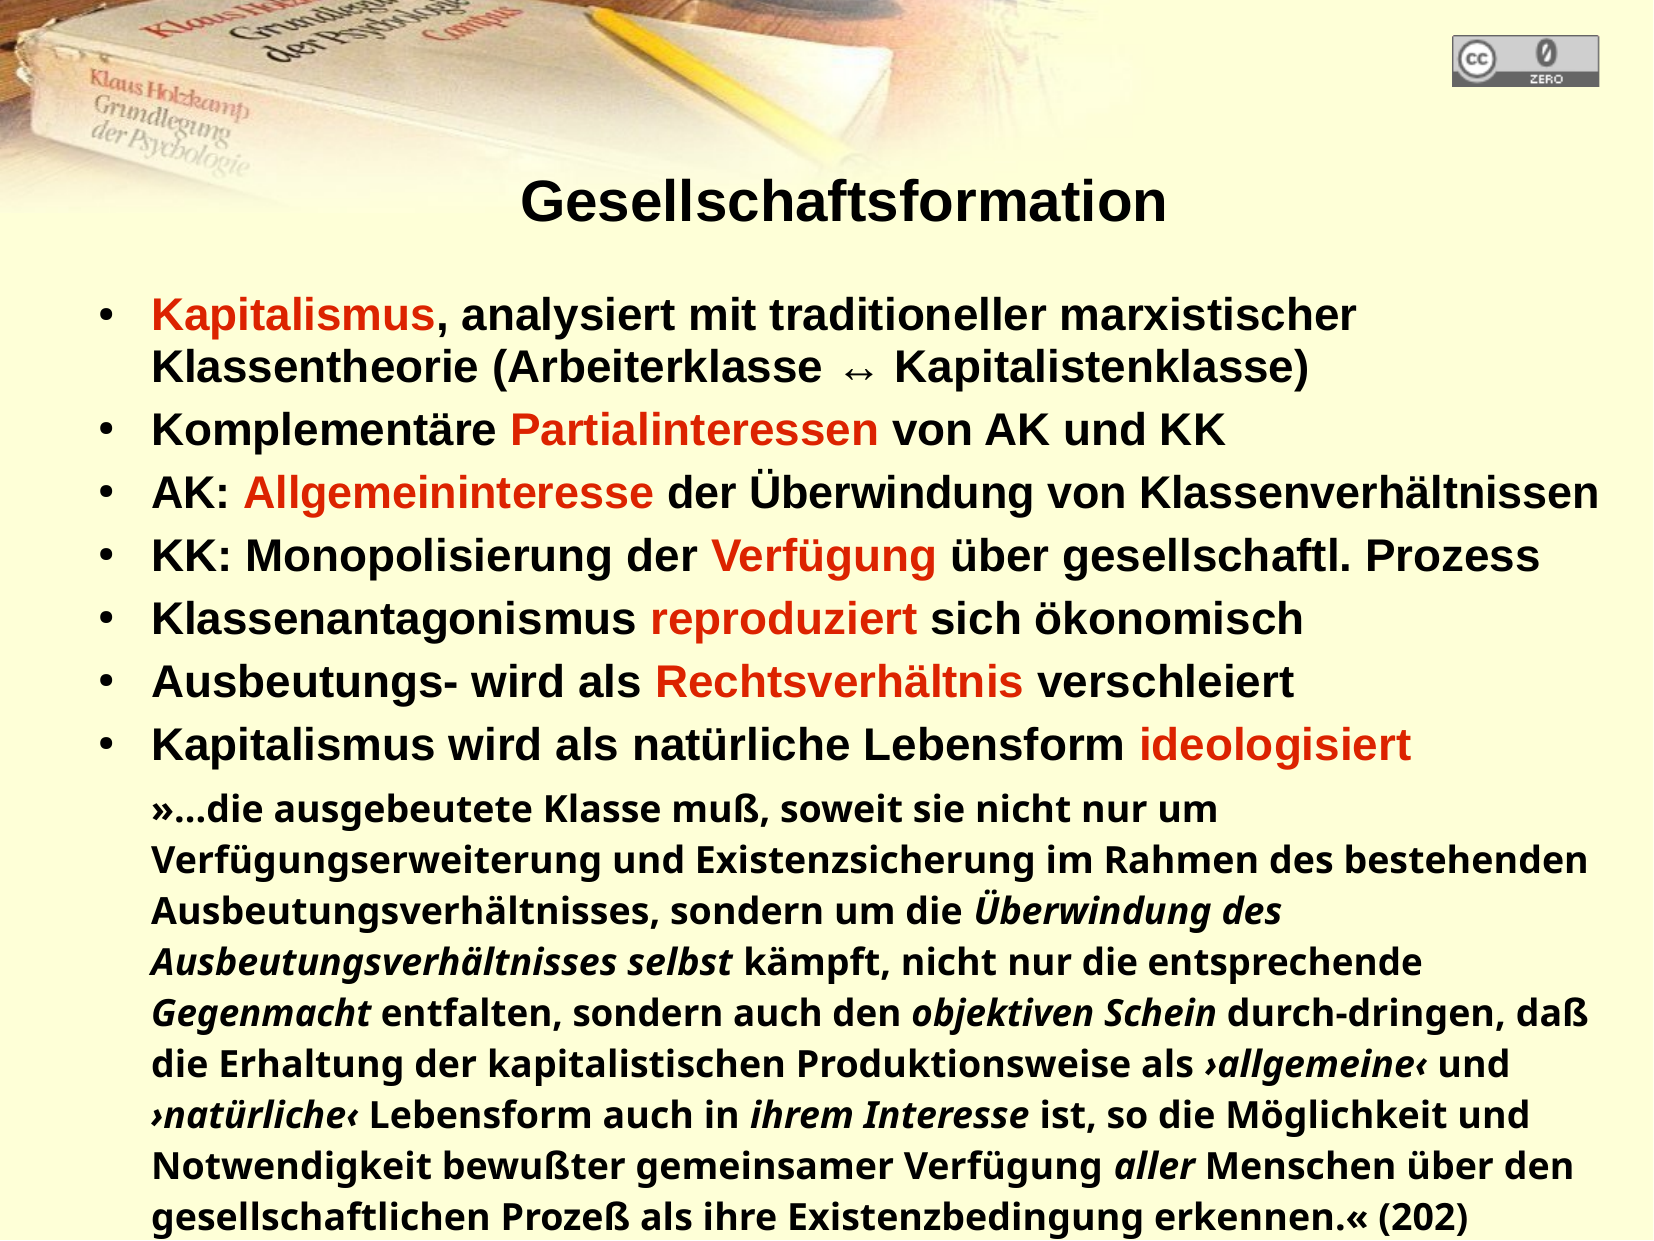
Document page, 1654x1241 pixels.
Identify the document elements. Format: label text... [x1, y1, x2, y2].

picture [0, 0, 1156, 213]
list Kapitalismus, analysiert mit traditioneller marxistischer Klassentheorie (Arbeiterklasse ↔ Kapitalistenklasse) Komplementäre Partialinteressen von AK und KK AK: Allgemeininteresse der Überwindung von Klassenverhältnissen KK: Monopolisierung der Verfügung über gesellschaftl. Prozess Klassenantagonismus reproduziert sich ökonomisch Ausbeutungs- wird als Rechtsverhältnis verschleiert Kapitalismus wird als natürliche Lebensform ideologisiert »...die ausgebeutete Klasse muß, soweit sie nicht nur um Verfügungserweiterung und Existenzsicherung im Rahmen des bestehenden Ausbeutungsverhältnisses, sondern um die Überwindung des Ausbeutungsverhältnisses selbst kämpft, nicht nur die entsprechende Gegenmacht entfalten, sondern auch den objektiven Schein durch-dringen, daß die Erhaltung der kapitalistischen Produktionsweise als ›allgemeine‹ und ›natürliche‹ Lebensform auch in ihrem Interesse ist, so die Möglichkeit und Notwendigkeit bewußter gemeinsamer Verfügung aller Menschen über den gesellschaftlichen Prozeß als ihre Existenzbedingung erkennen.« (202) [80, 289, 1607, 1205]
picture [1452, 35, 1600, 87]
title Gesellschaftsformation [82, 124, 1607, 278]
